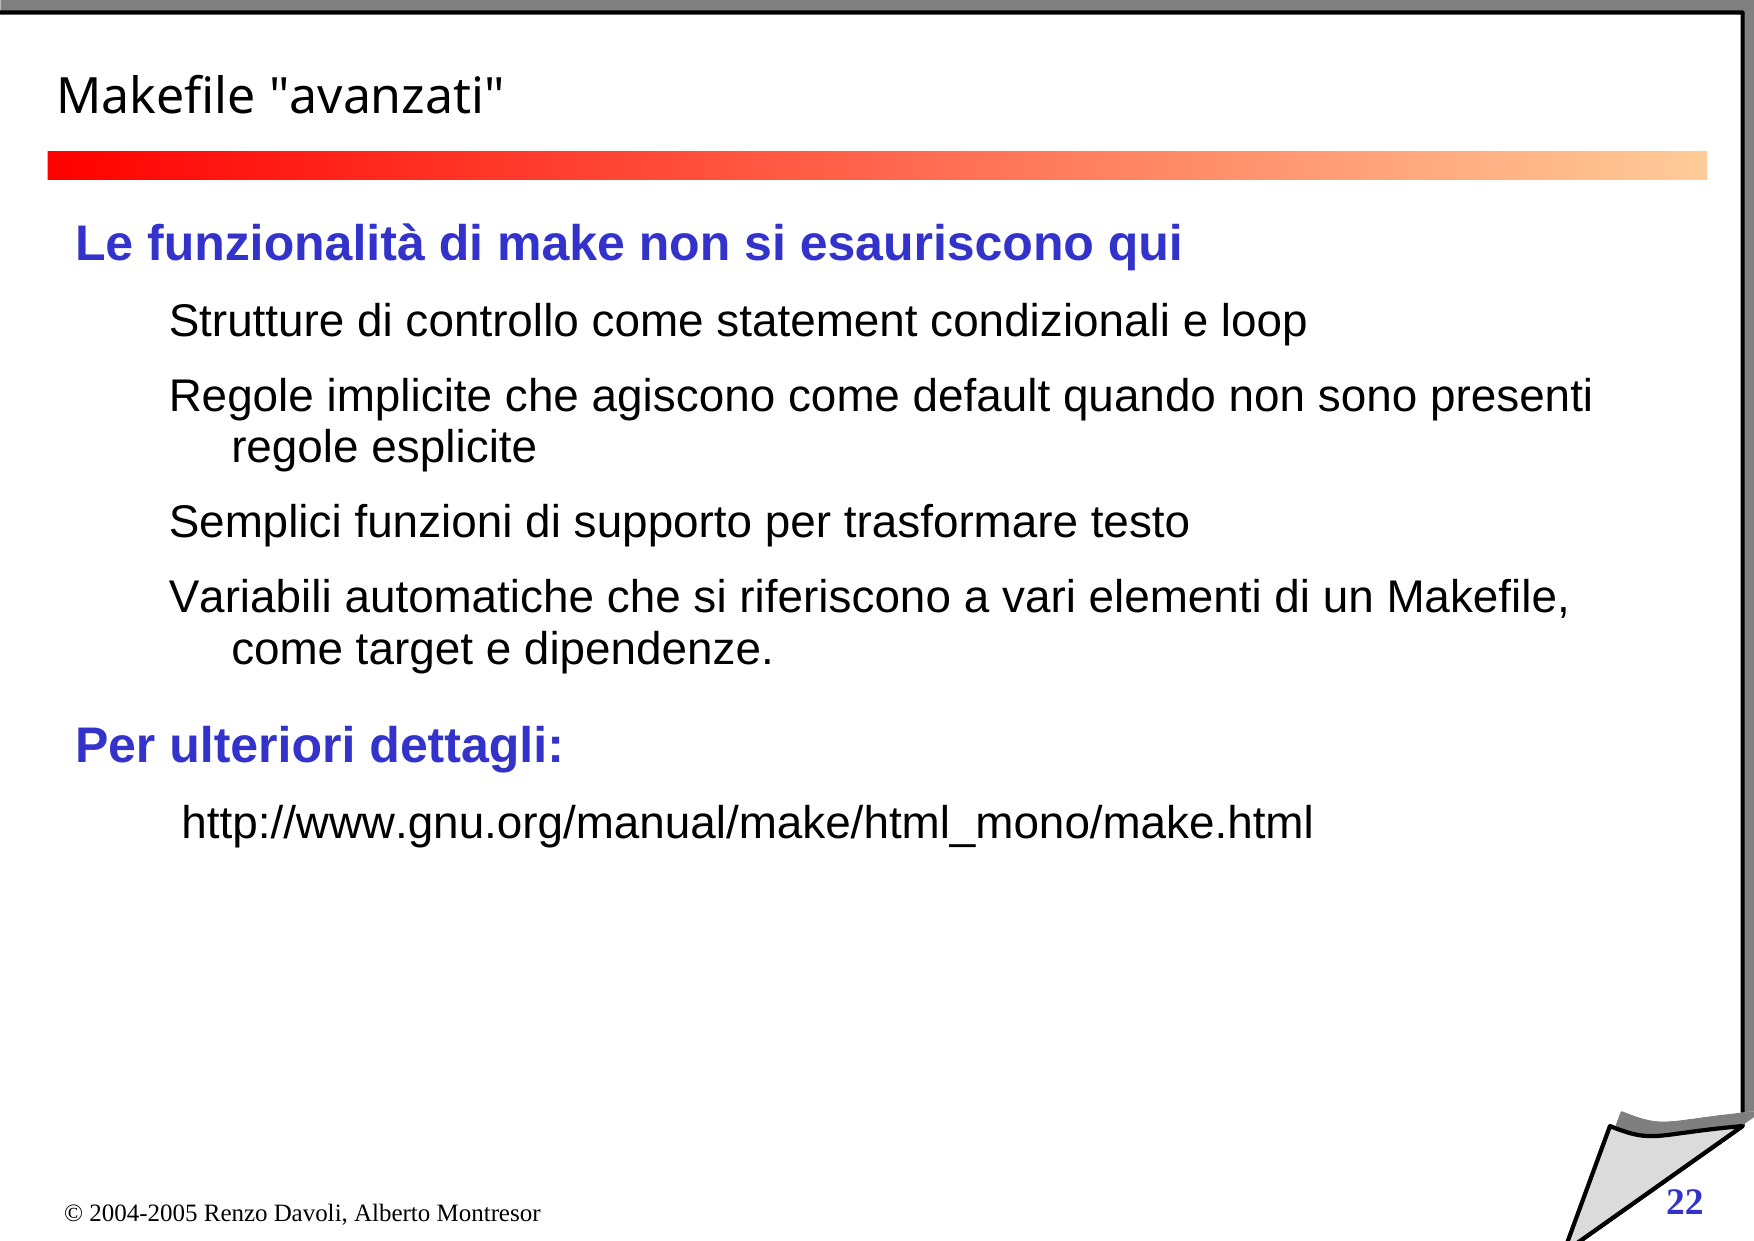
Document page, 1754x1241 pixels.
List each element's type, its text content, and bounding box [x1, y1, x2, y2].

title Makefile "avanzati" [40, 40, 1714, 153]
list Le funzionalità di make non si esauriscono qui Strutture di controllo come statement condizionali e loop Regole implicite che agiscono come default quando non sono presenti regole esplicite Semplici funzioni di supporto per trasformare testo Variabili automatiche che si riferiscono a vari elementi di un Makefile, come target e dipendenze. Per ulteriori dettagli: http://www.gnu.org/manual/make/html_mono/make.html [58, 206, 1696, 1003]
